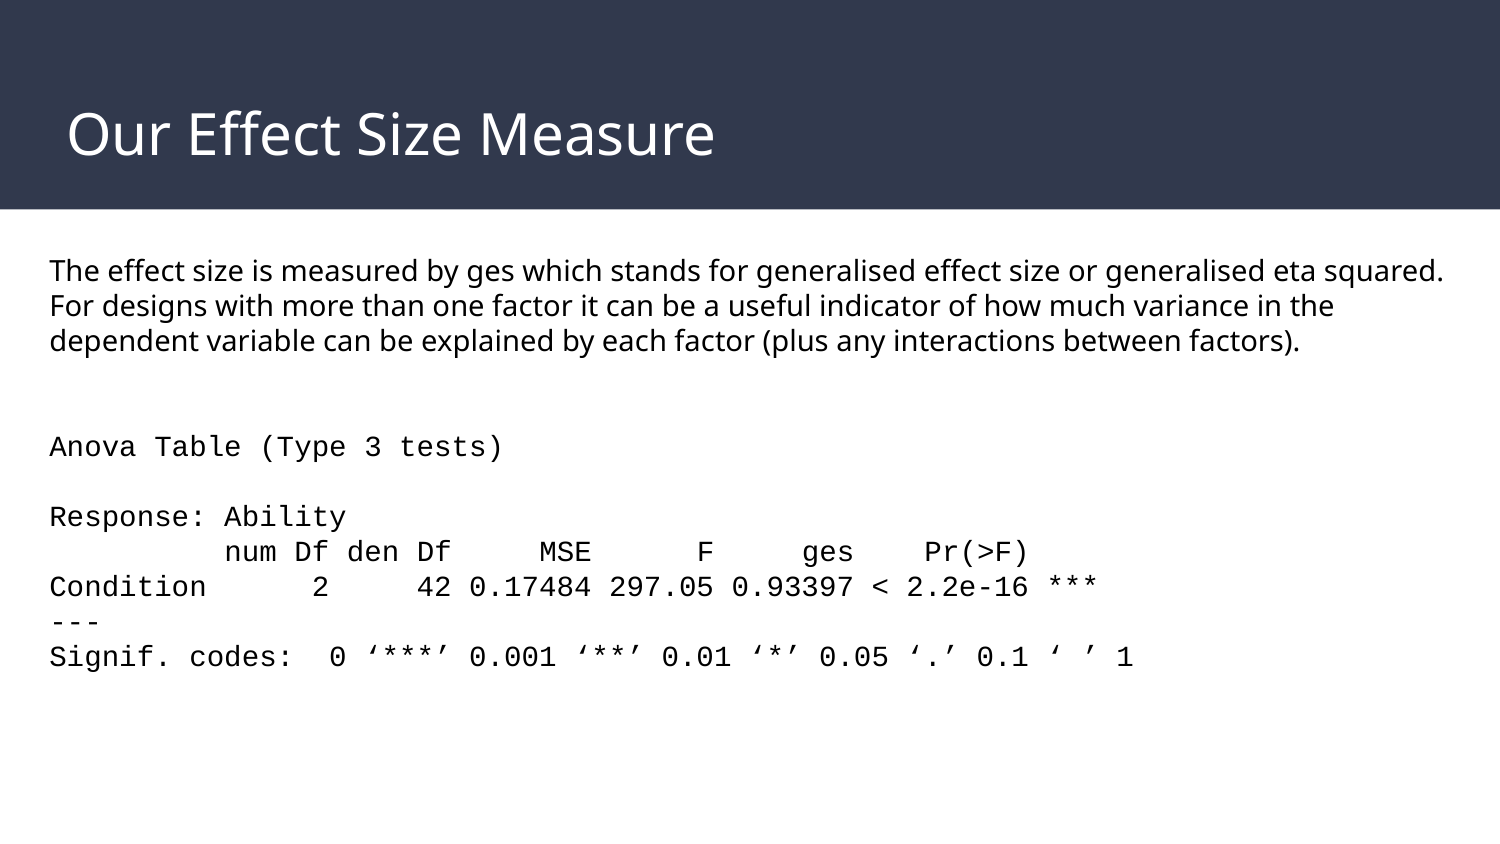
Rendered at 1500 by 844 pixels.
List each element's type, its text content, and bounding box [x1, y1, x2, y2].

text_box The effect size is measured by ges which stands for generalised effect size or generalised eta squared. For designs with more than one factor it can be a useful indicator of how much variance in the dependent variable can be explained by each factor (plus any interactions between factors). Anova Table (Type 3 tests) Response: Ability num Df den Df MSE F ges Pr(>F) Condition 2 42 0.17484 297.05 0.93397 < 2.2e-16 *** --- Signif. codes: 0 ‘***’ 0.001 ‘**’ 0.01 ‘*’ 0.05 ‘.’ 0.1 ‘ ’ 1 [34, 237, 1470, 770]
title Our Effect Size Measure [51, 82, 1449, 185]
